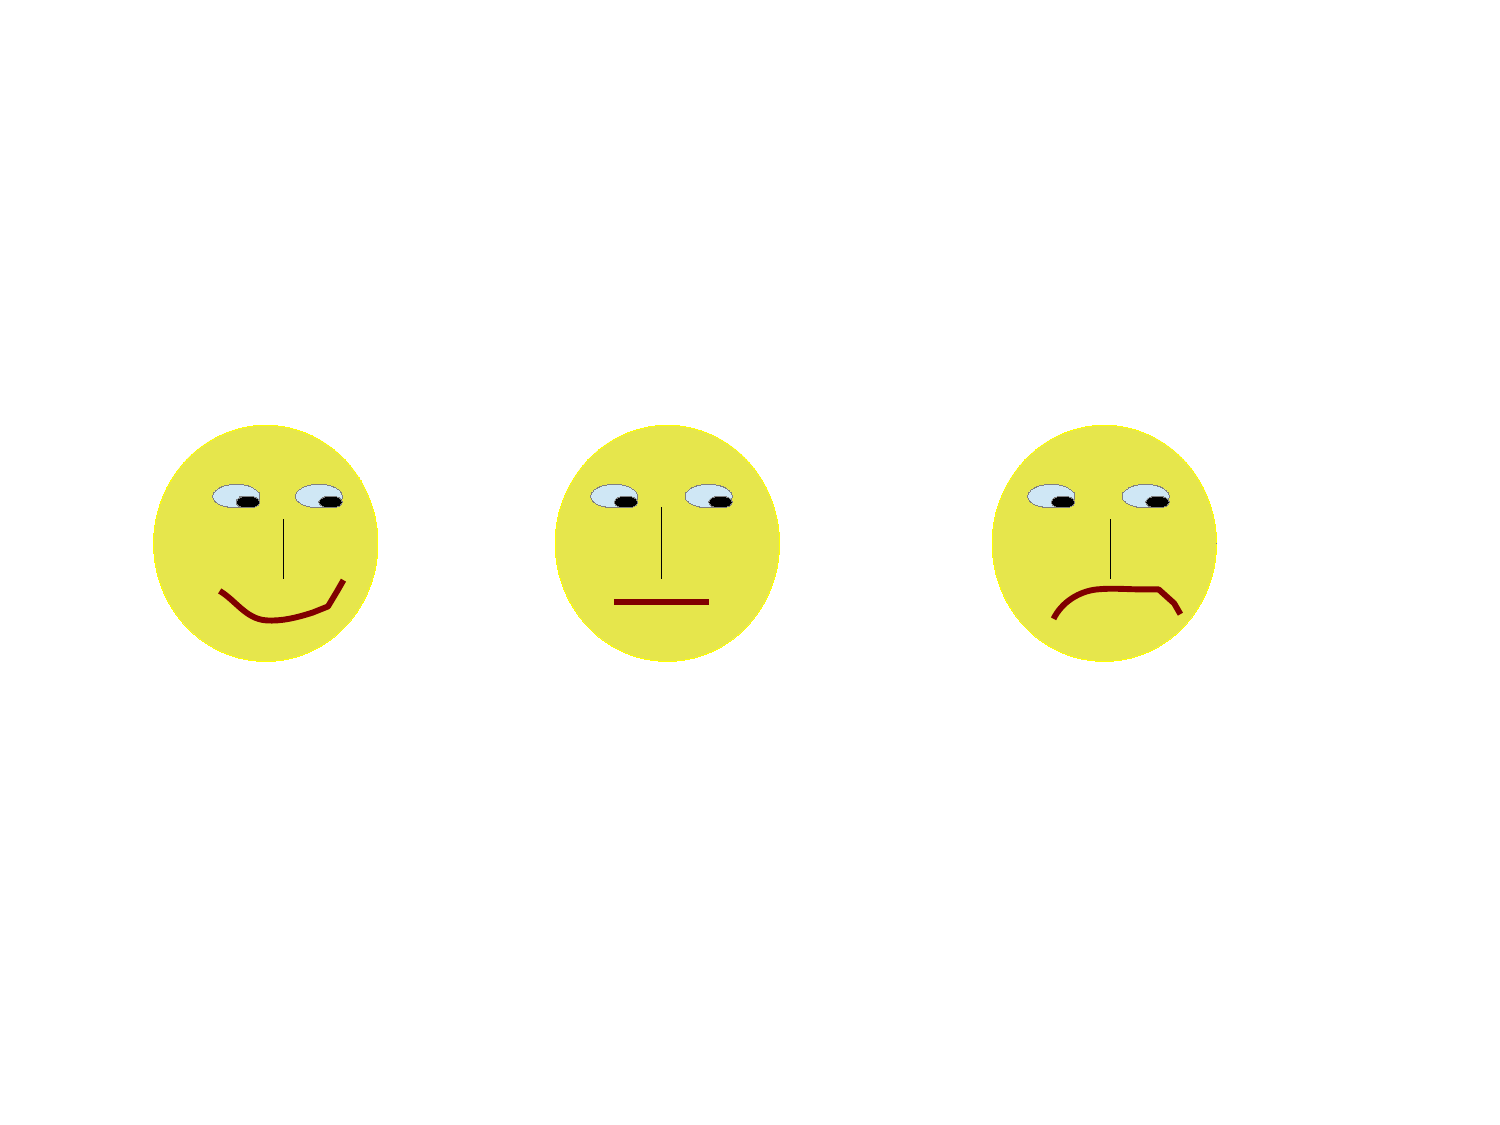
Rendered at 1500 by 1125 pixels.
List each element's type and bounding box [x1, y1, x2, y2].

text_box [153, 425, 378, 662]
text_box [555, 425, 780, 662]
text_box [992, 425, 1217, 662]
